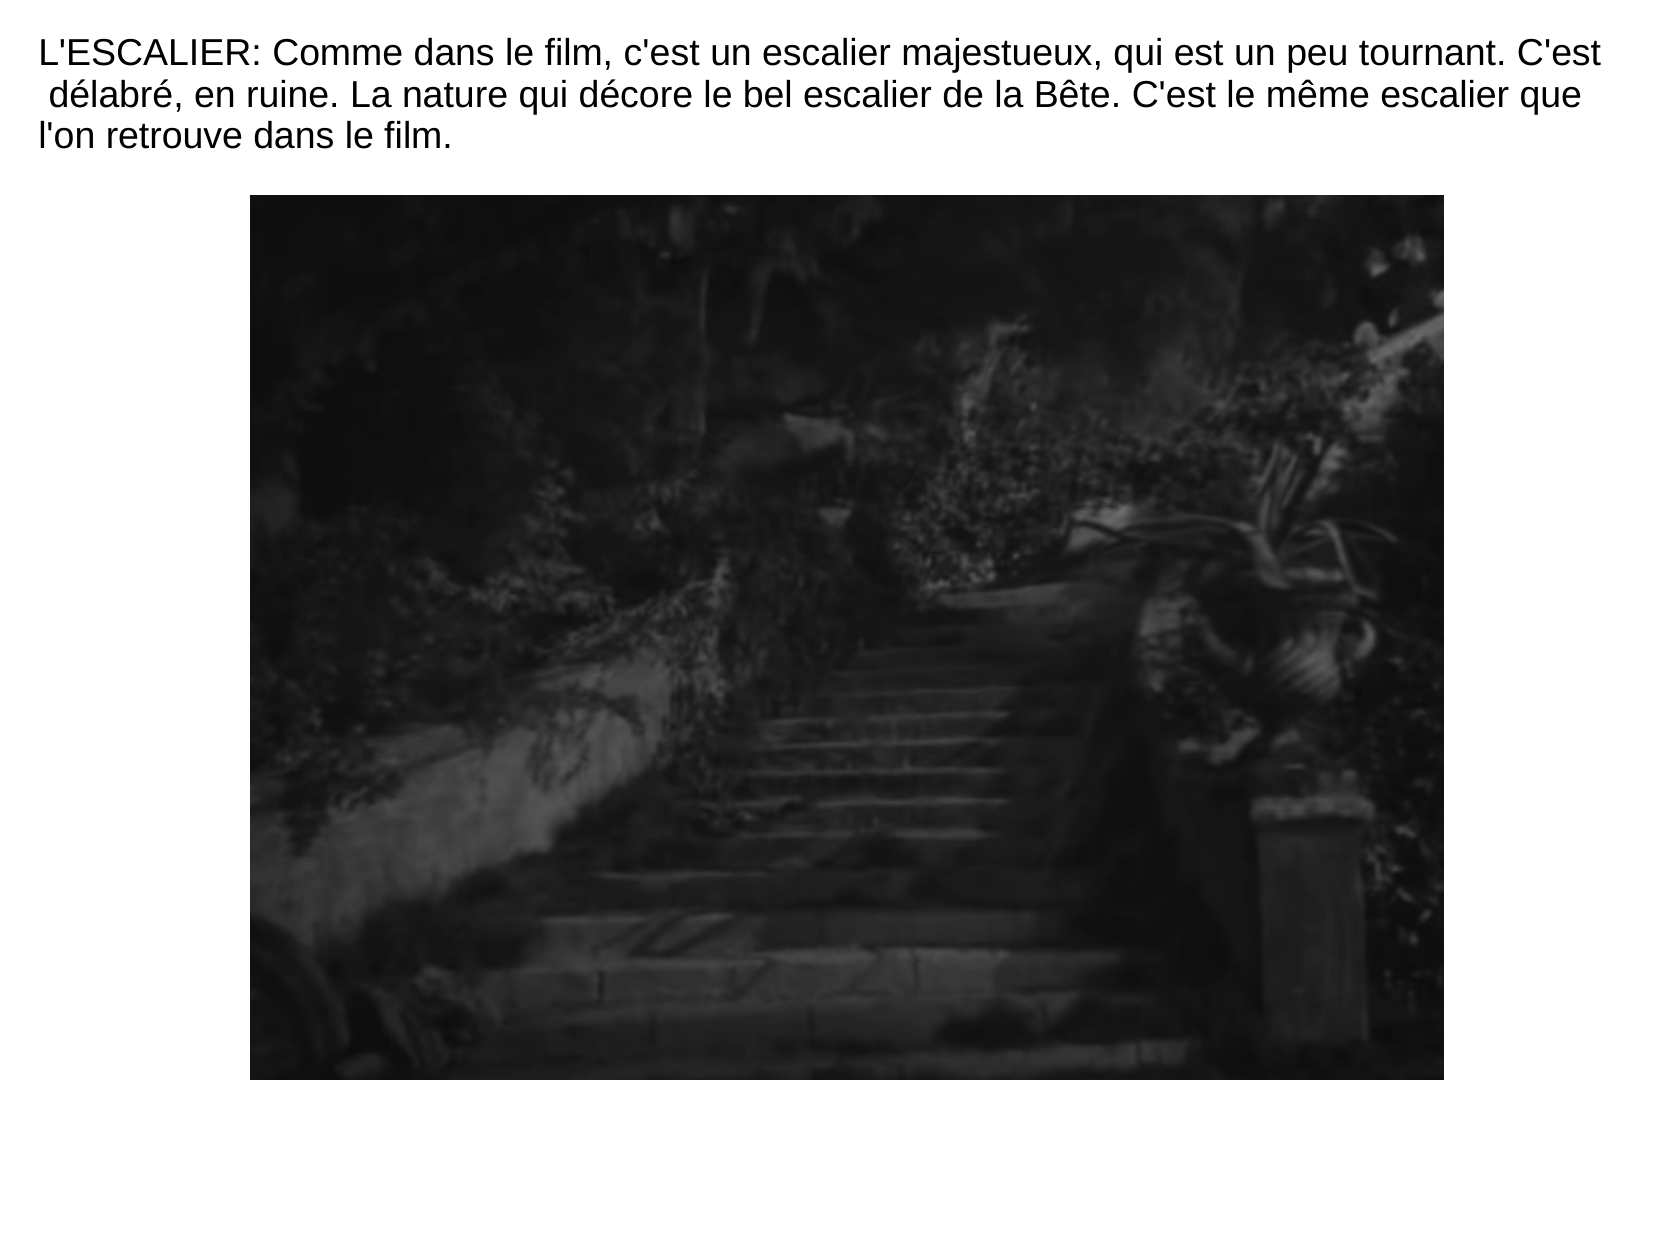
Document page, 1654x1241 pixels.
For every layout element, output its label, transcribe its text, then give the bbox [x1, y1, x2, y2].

picture [250, 195, 1444, 1080]
text_box L'ESCALIER: Comme dans le film, c'est un escalier majestueux, qui est un peu tournant. C'est délabré, en ruine. La nature qui décore le bel escalier de la Bête. C'est le même escalier que l'on retrouve dans le film. [23, 23, 1619, 165]
